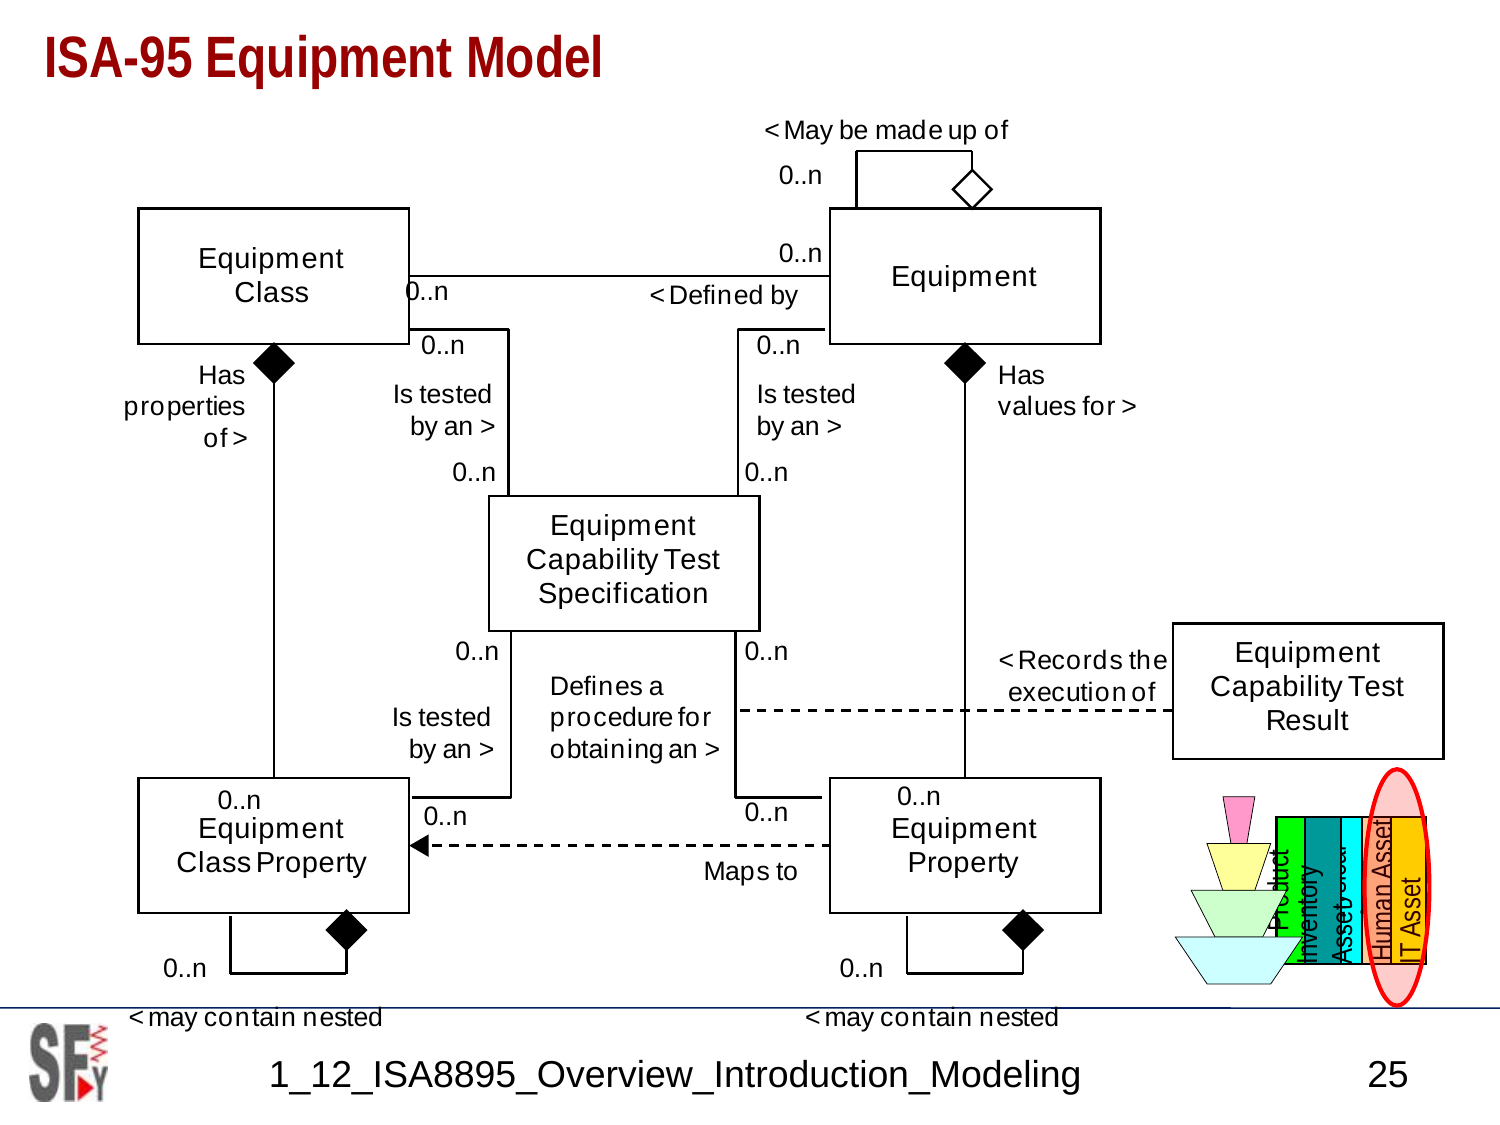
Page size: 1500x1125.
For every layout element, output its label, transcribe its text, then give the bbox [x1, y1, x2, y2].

text_box [1175, 796, 1303, 984]
footer 1_12_ISA8895_Overview_Introduction_Modeling [253, 1045, 1336, 1103]
title ISA-95 Equipment Model [29, 12, 1471, 138]
picture [29, 101, 1445, 1102]
slide_number <numéro> [1352, 1034, 1490, 1103]
